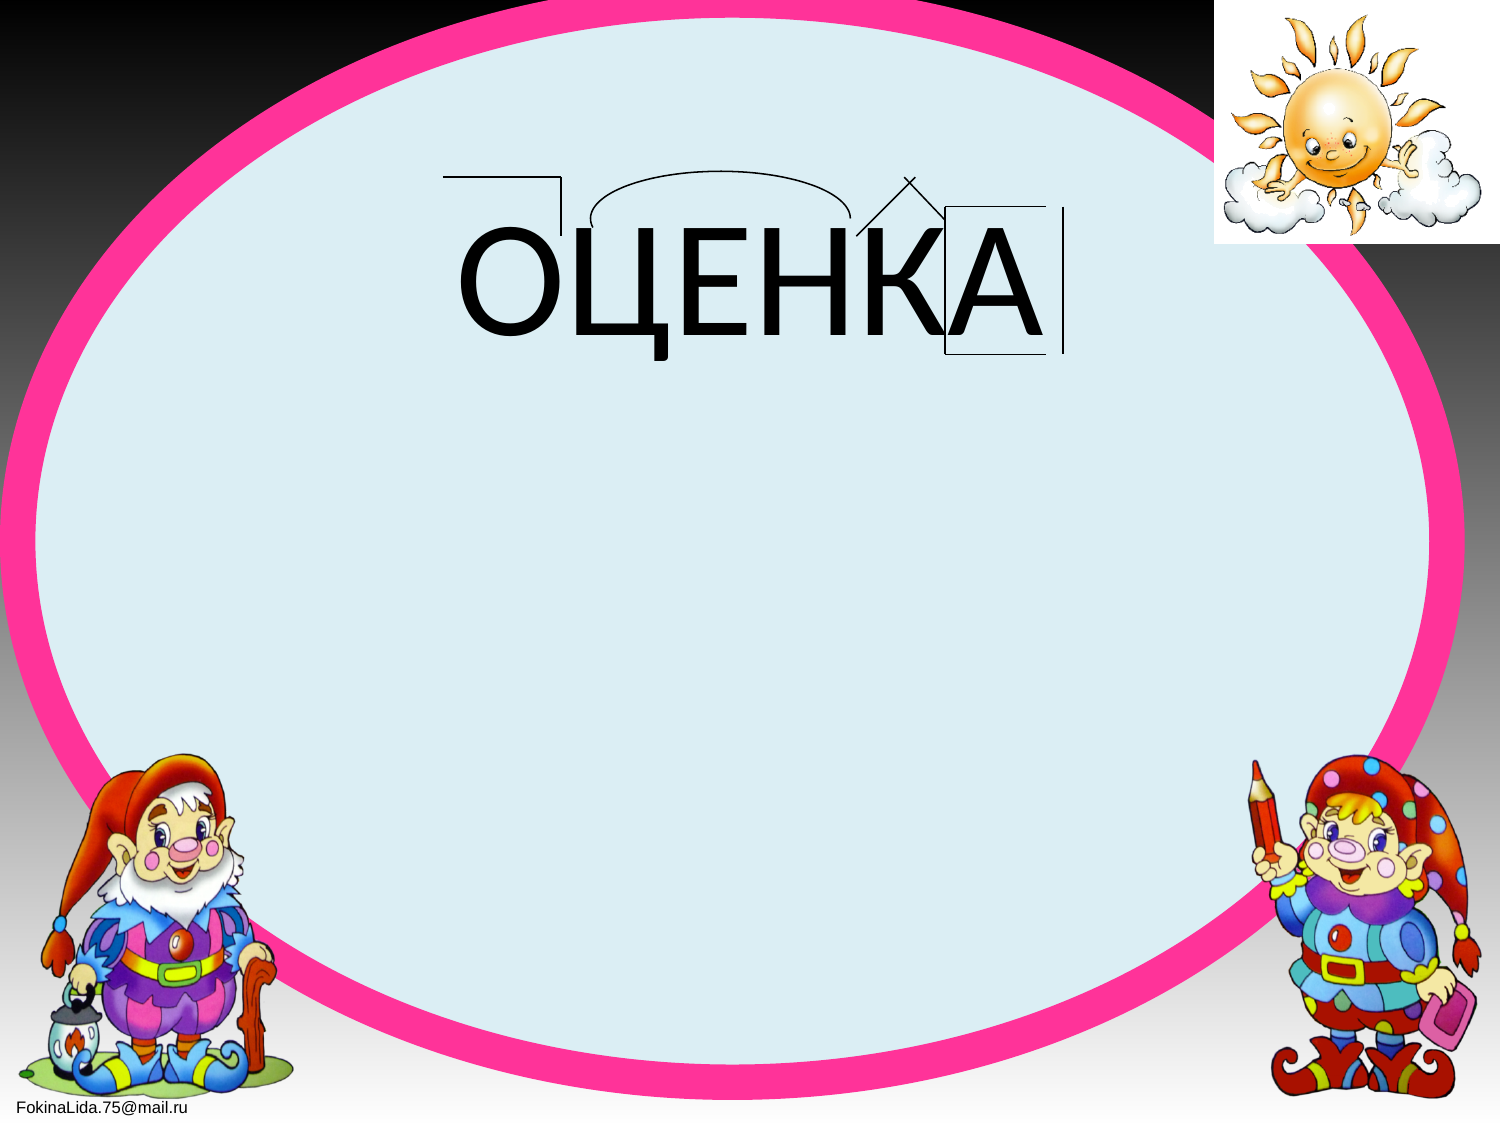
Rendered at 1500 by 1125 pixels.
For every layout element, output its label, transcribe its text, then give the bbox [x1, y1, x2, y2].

title ОЦЕНКА [75, 160, 1425, 516]
picture [1246, 751, 1483, 1101]
picture [1214, 0, 1500, 244]
picture [17, 751, 294, 1101]
